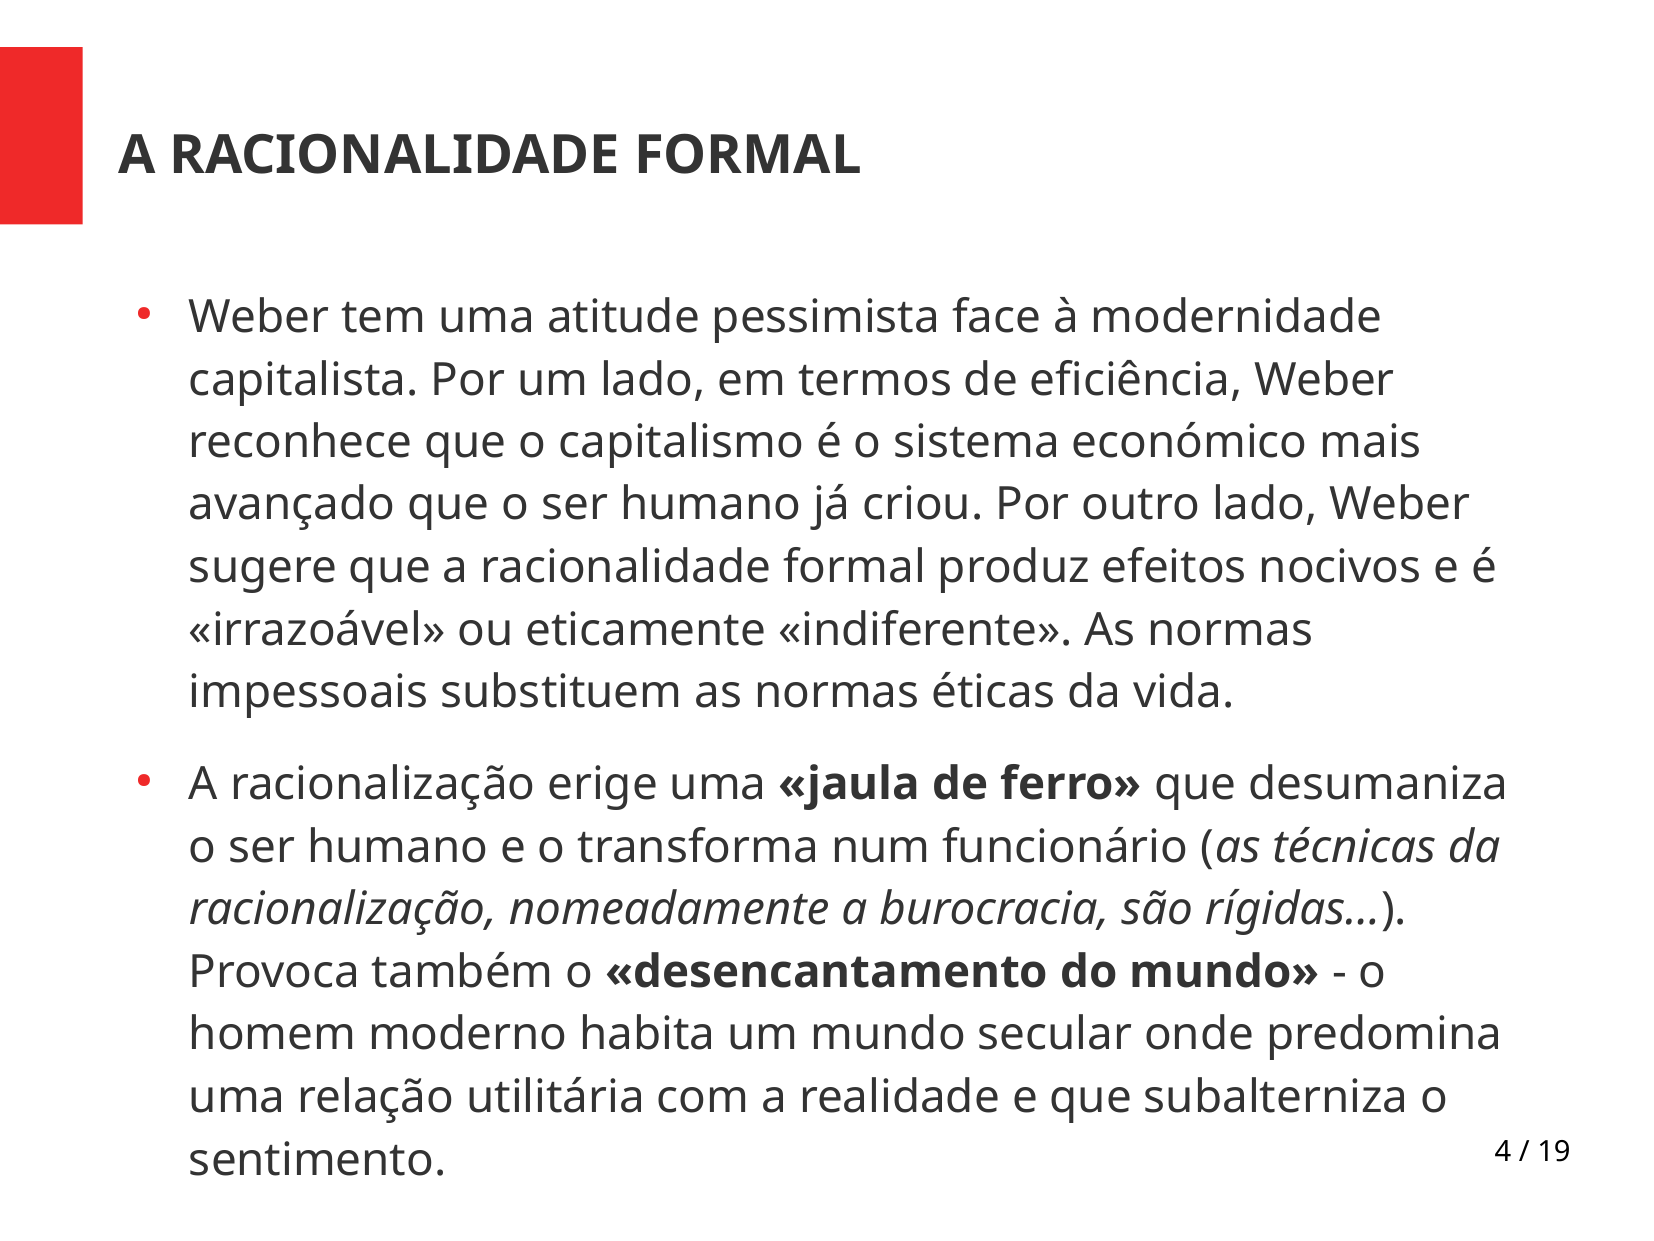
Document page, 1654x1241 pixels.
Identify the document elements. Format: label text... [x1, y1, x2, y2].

list Weber tem uma atitude pessimista face à modernidade capitalista. Por um lado, em termos de eficiência, Weber reconhece que o capitalismo é o sistema económico mais avançado que o ser humano já criou. Por outro lado, Weber sugere que a racionalidade formal produz efeitos nocivos e é «irrazoável» ou eticamente «indiferente». As normas impessoais substituem as normas éticas da vida. A racionalização erige uma «jaula de ferro» que desumaniza o ser humano e o transforma num funcionário (as técnicas da racionalização, nomeadamente a burocracia, são rígidas…). Provoca também o «desencantamento do mundo» - o homem moderno habita um mundo secular onde predomina uma relação utilitária com a realidade e que subalterniza o sentimento. [118, 283, 1536, 1003]
title A RACIONALIDADE FORMAL [118, 49, 1571, 257]
